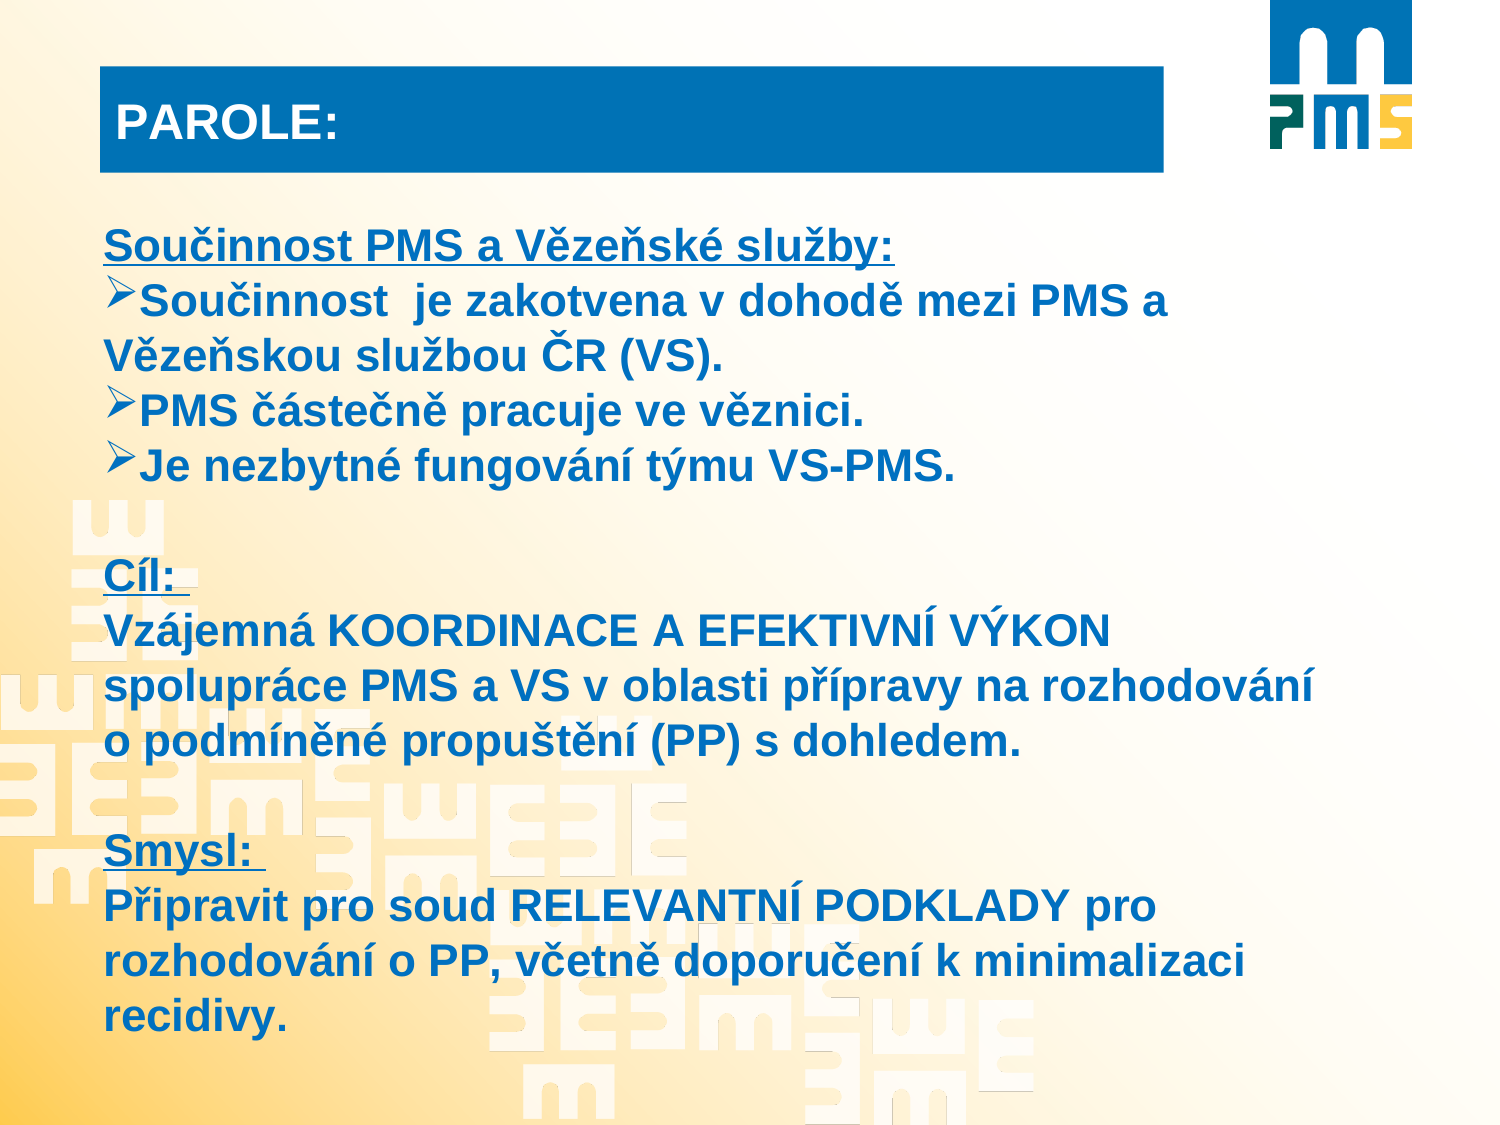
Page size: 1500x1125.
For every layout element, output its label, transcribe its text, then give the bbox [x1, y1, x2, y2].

title PAROLE: [100, 66, 1164, 173]
picture [0, 0, 1500, 1125]
text_box Součinnost PMS a Vězeňské služby: Součinnost je zakotvena v dohodě mezi PMS a Vězeňskou službou ČR (VS). PMS částečně pracuje ve věznici. Je nezbytné fungování týmu VS-PMS. Cíl: Vzájemná KOORDINACE A EFEKTIVNÍ VÝKON spolupráce PMS a VS v oblasti přípravy na rozhodování o podmíněné propuštění (PP) s dohledem. Smysl: Připravit pro soud RELEVANTNÍ PODKLADY pro rozhodování o PP, včetně doporučení k minimalizaci recidivy. [88, 207, 1365, 1059]
